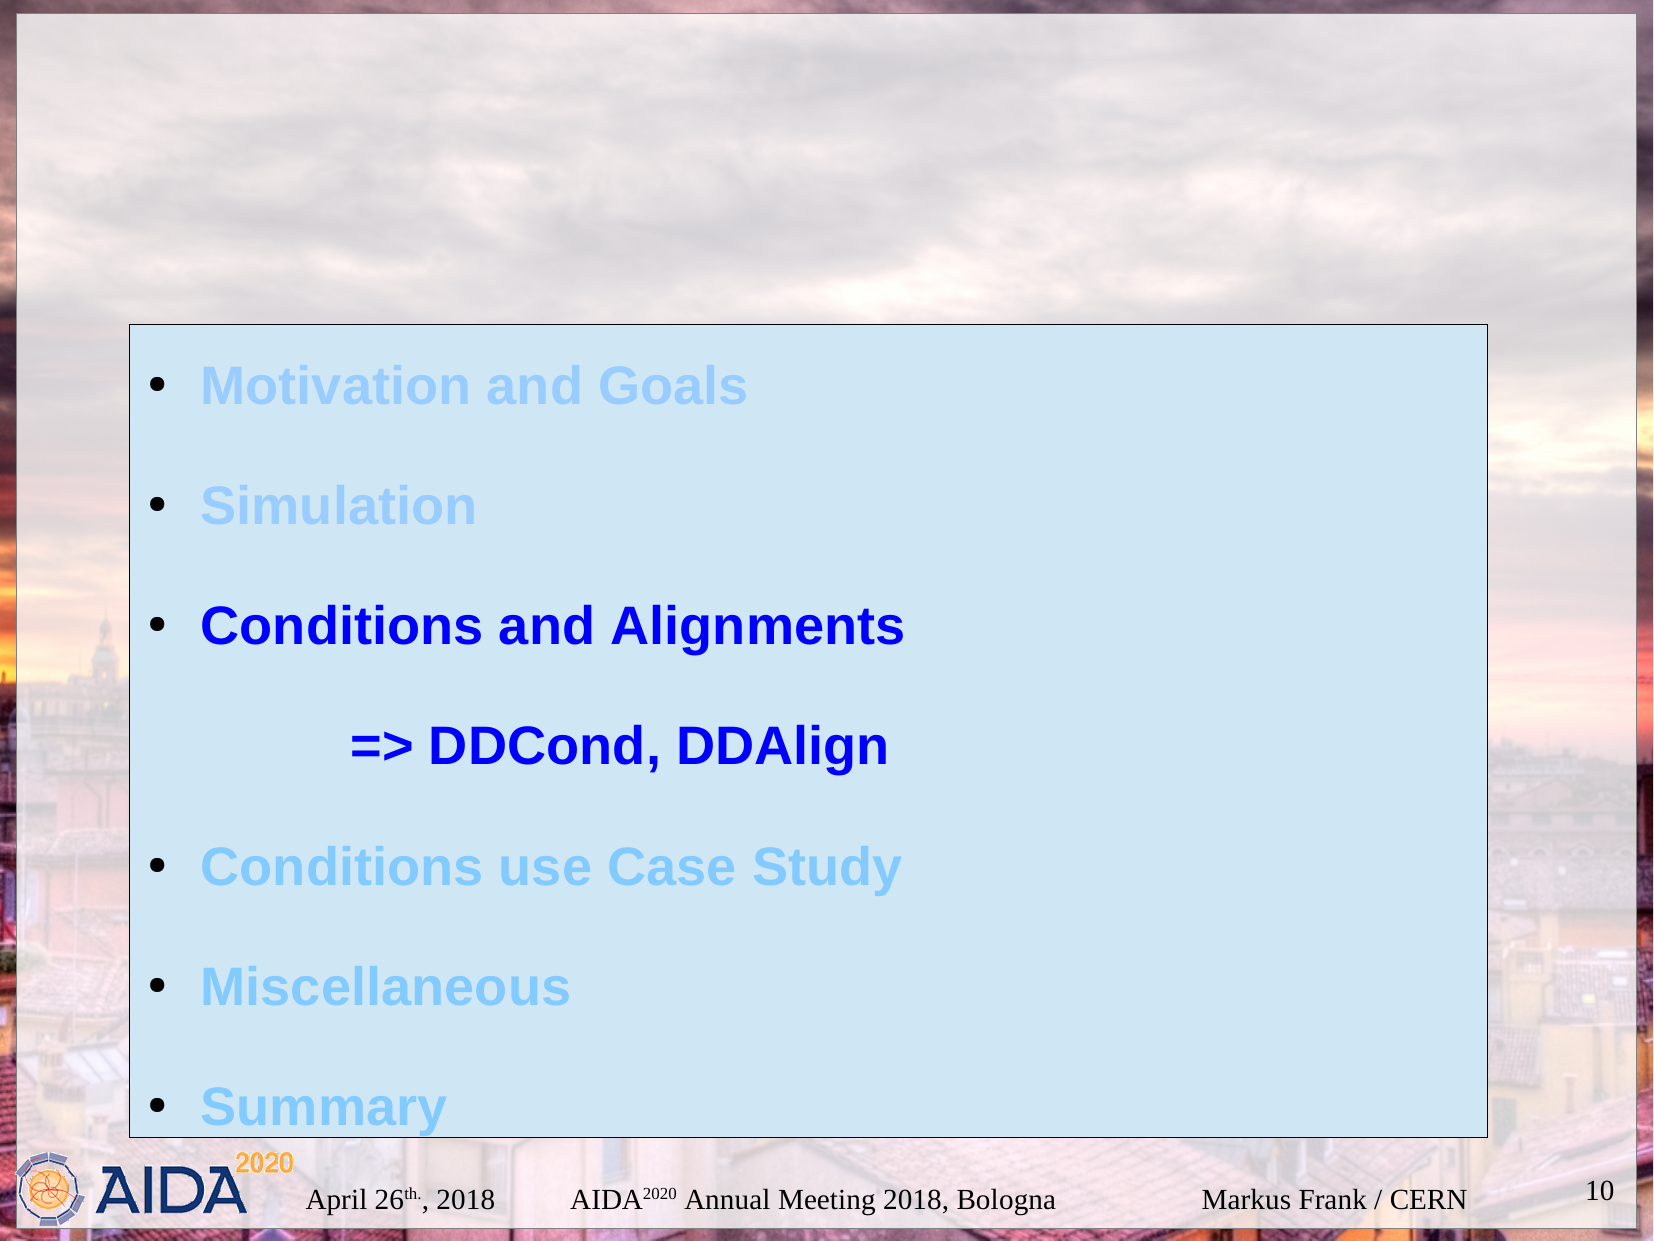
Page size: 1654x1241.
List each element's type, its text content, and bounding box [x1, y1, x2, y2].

list Motivation and Goals Simulation Conditions and Alignments => DDCond, DDAlign Conditions use Case Study Miscellaneous Summary [129, 324, 1488, 1108]
picture [0, 0, 1654, 1241]
